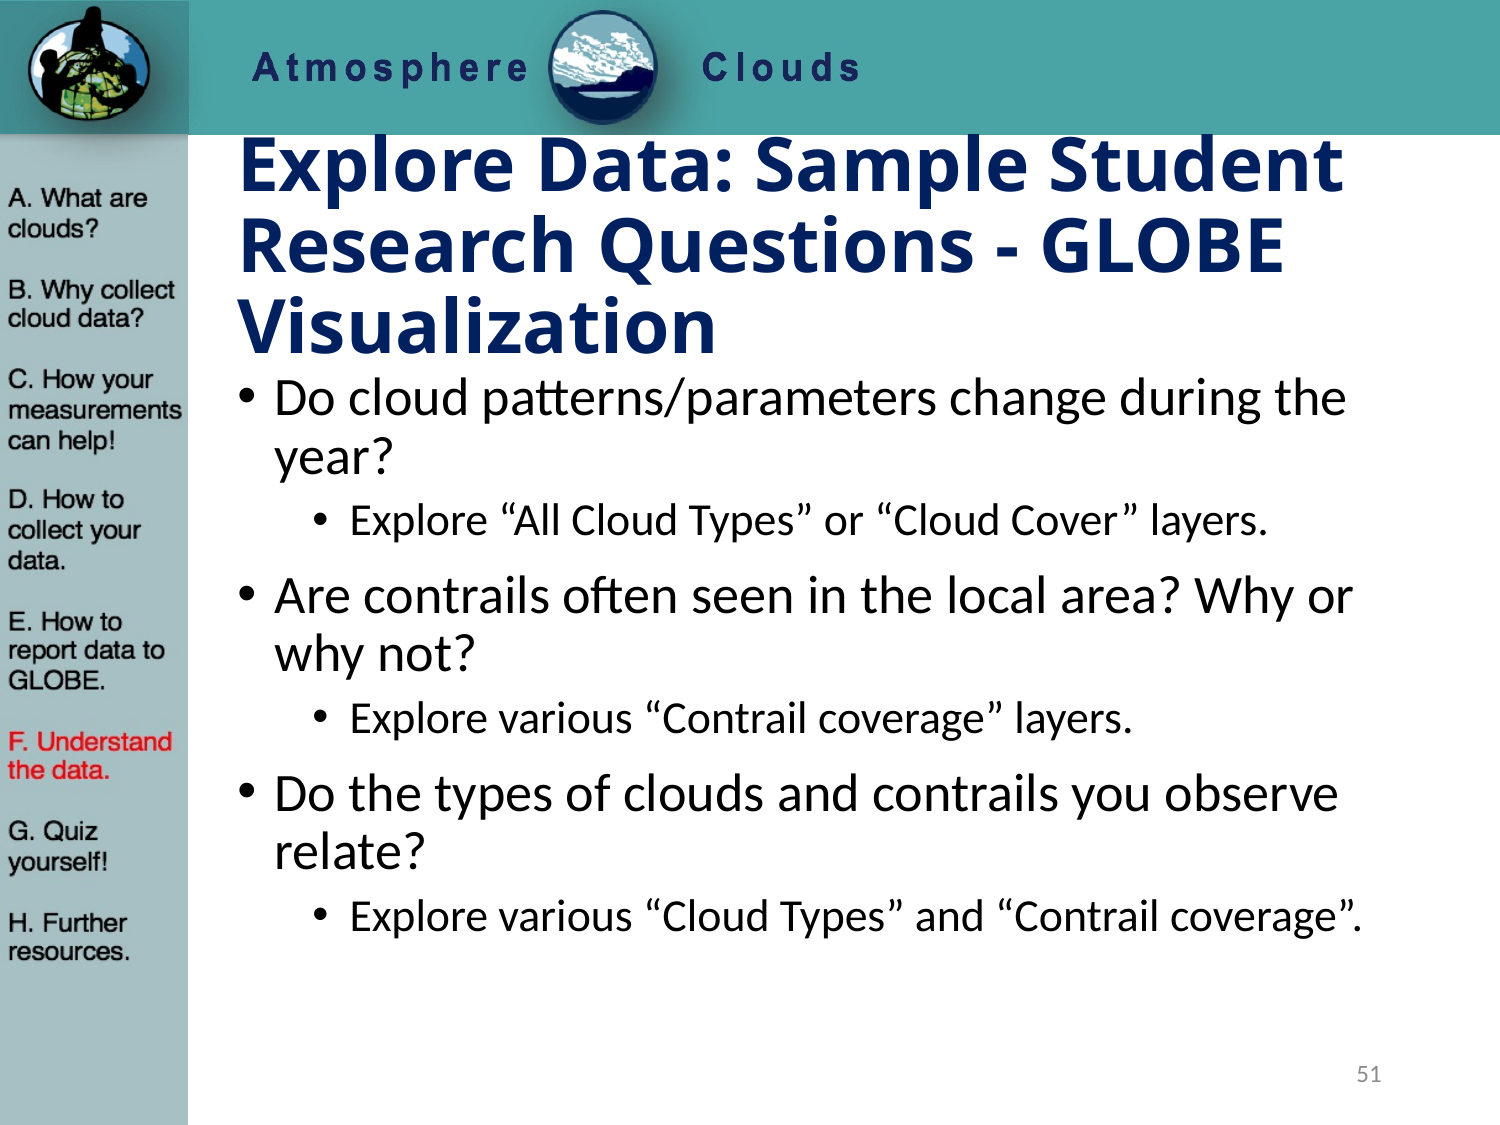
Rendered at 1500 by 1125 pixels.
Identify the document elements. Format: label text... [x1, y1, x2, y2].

title Explore Data: Sample Student Research Questions - GLOBE Visualization [222, 175, 1470, 321]
list Do cloud patterns/parameters change during the year? Explore “All Cloud Types” or “Cloud Cover” layers. Are contrails often seen in the local area? Why or why not? Explore various “Contrail coverage” layers. Do the types of clouds and contrails you observe relate? Explore various “Cloud Types” and “Contrail coverage”. [222, 361, 1397, 1014]
picture [0, 0, 1500, 1125]
slide_number <number> [1059, 1042, 1397, 1103]
